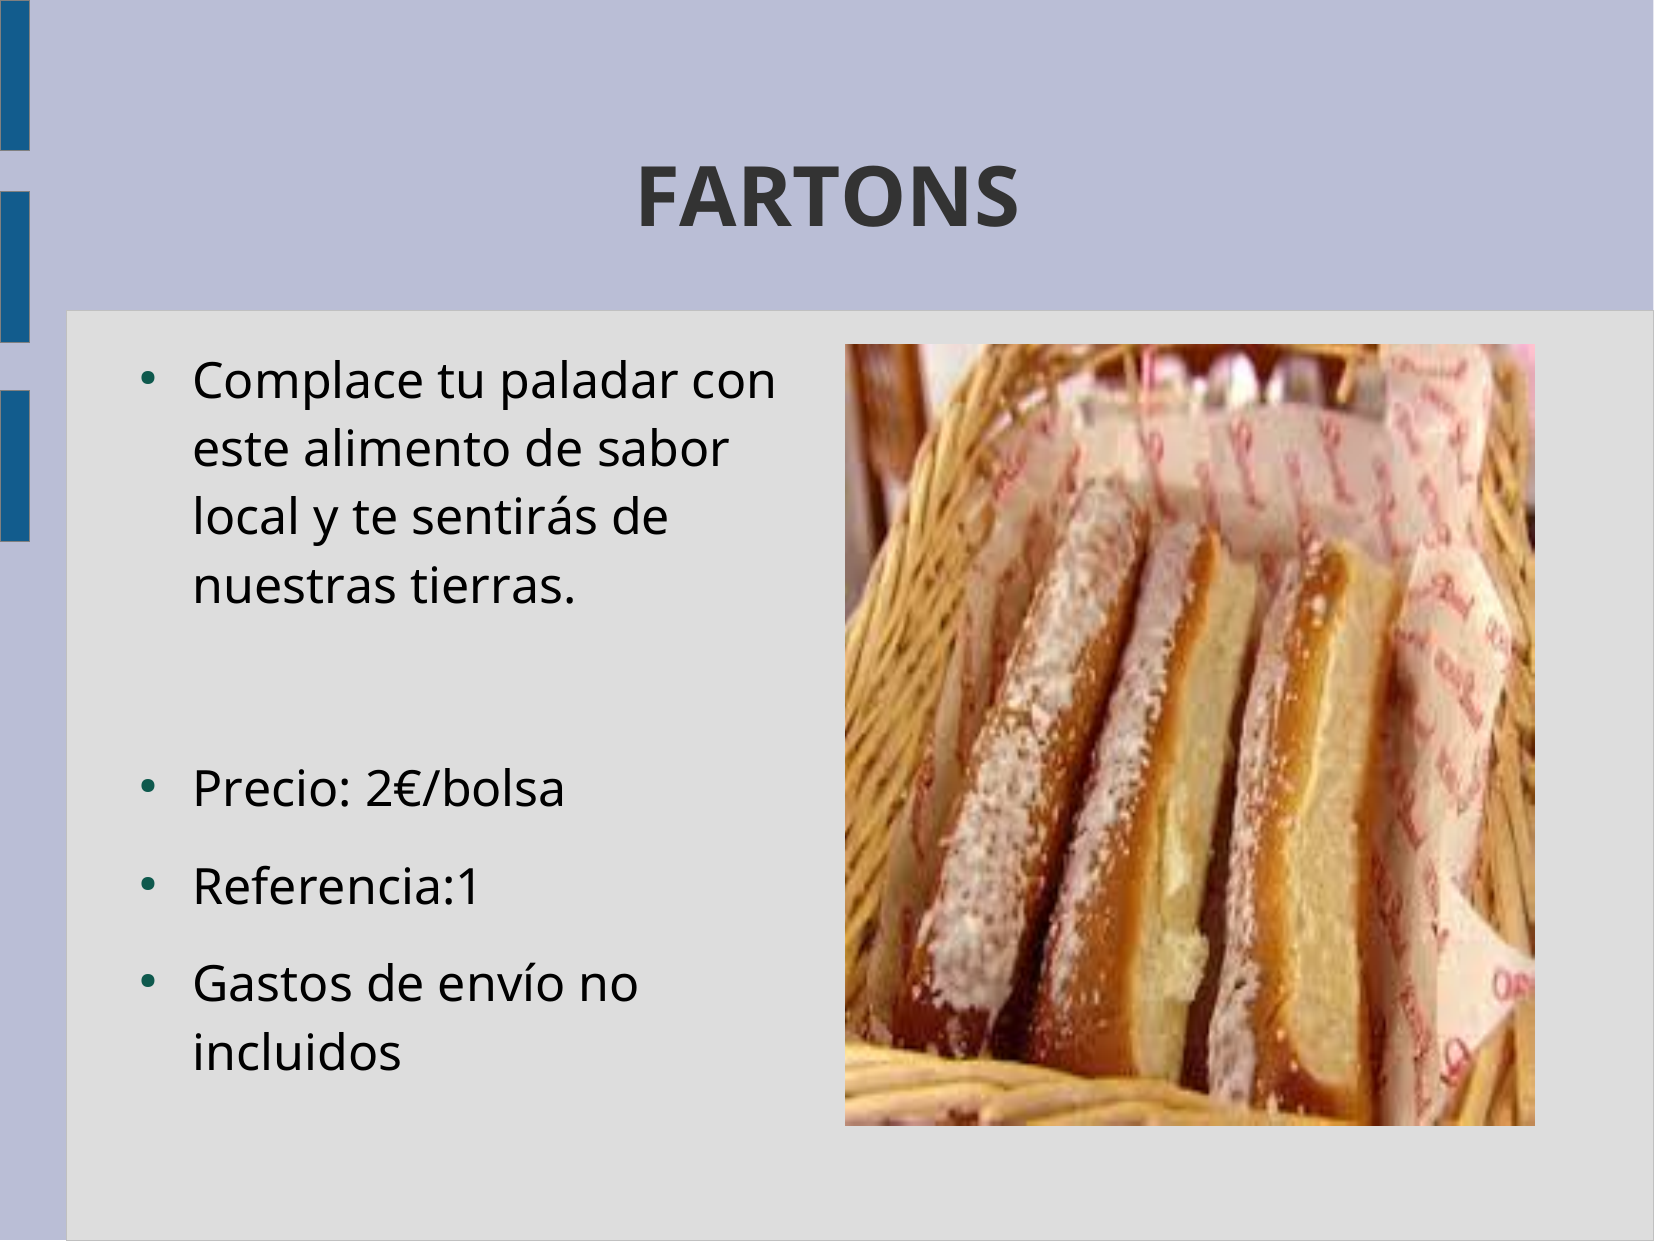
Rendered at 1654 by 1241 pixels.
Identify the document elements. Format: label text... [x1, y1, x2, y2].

picture [845, 344, 1535, 1127]
list Complace tu paladar con este alimento de sabor local y te sentirás de nuestras tierras. [121, 344, 811, 718]
title FARTONS [121, 91, 1534, 299]
list Precio: 2€/bolsa Referencia:1 Gastos de envío no incluidos [121, 752, 811, 1126]
